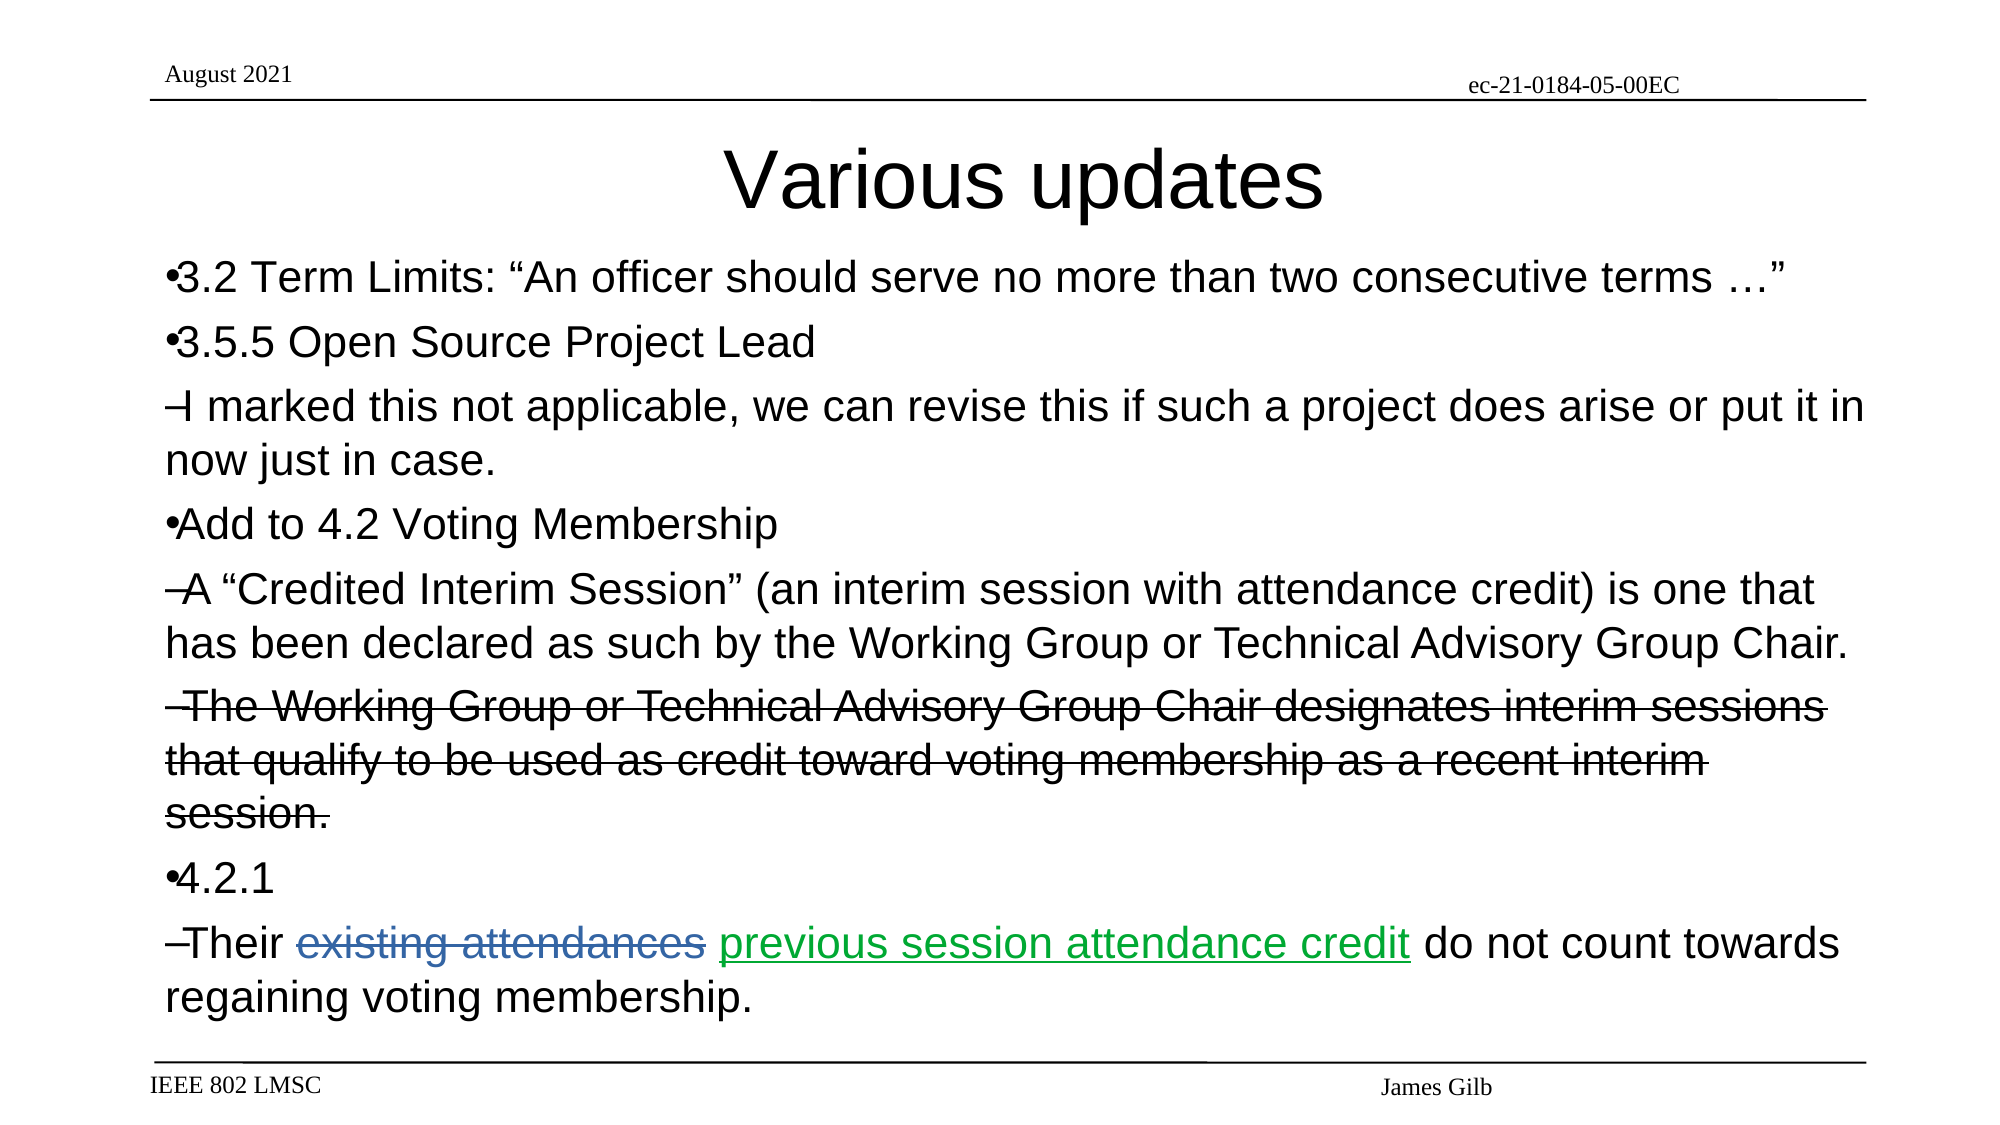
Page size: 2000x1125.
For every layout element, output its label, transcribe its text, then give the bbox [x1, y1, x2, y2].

list 3.2 Term Limits: “An officer should serve no more than two consecutive terms …” 3.5.5 Open Source Project Lead I marked this not applicable, we can revise this if such a project does arise or put it in now just in case. Add to 4.2 Voting Membership A “Credited Interim Session” (an interim session with attendance credit) is one that has been declared as such by the Working Group or Technical Advisory Group Chair. The Working Group or Technical Advisory Group Chair designates interim sessions that qualify to be used as credit toward voting membership as a recent interim session. 4.2.1 Their existing attendances previous session attendance credit do not count towards regaining voting membership. [150, 239, 1900, 1051]
title Various updates [150, 112, 1900, 238]
